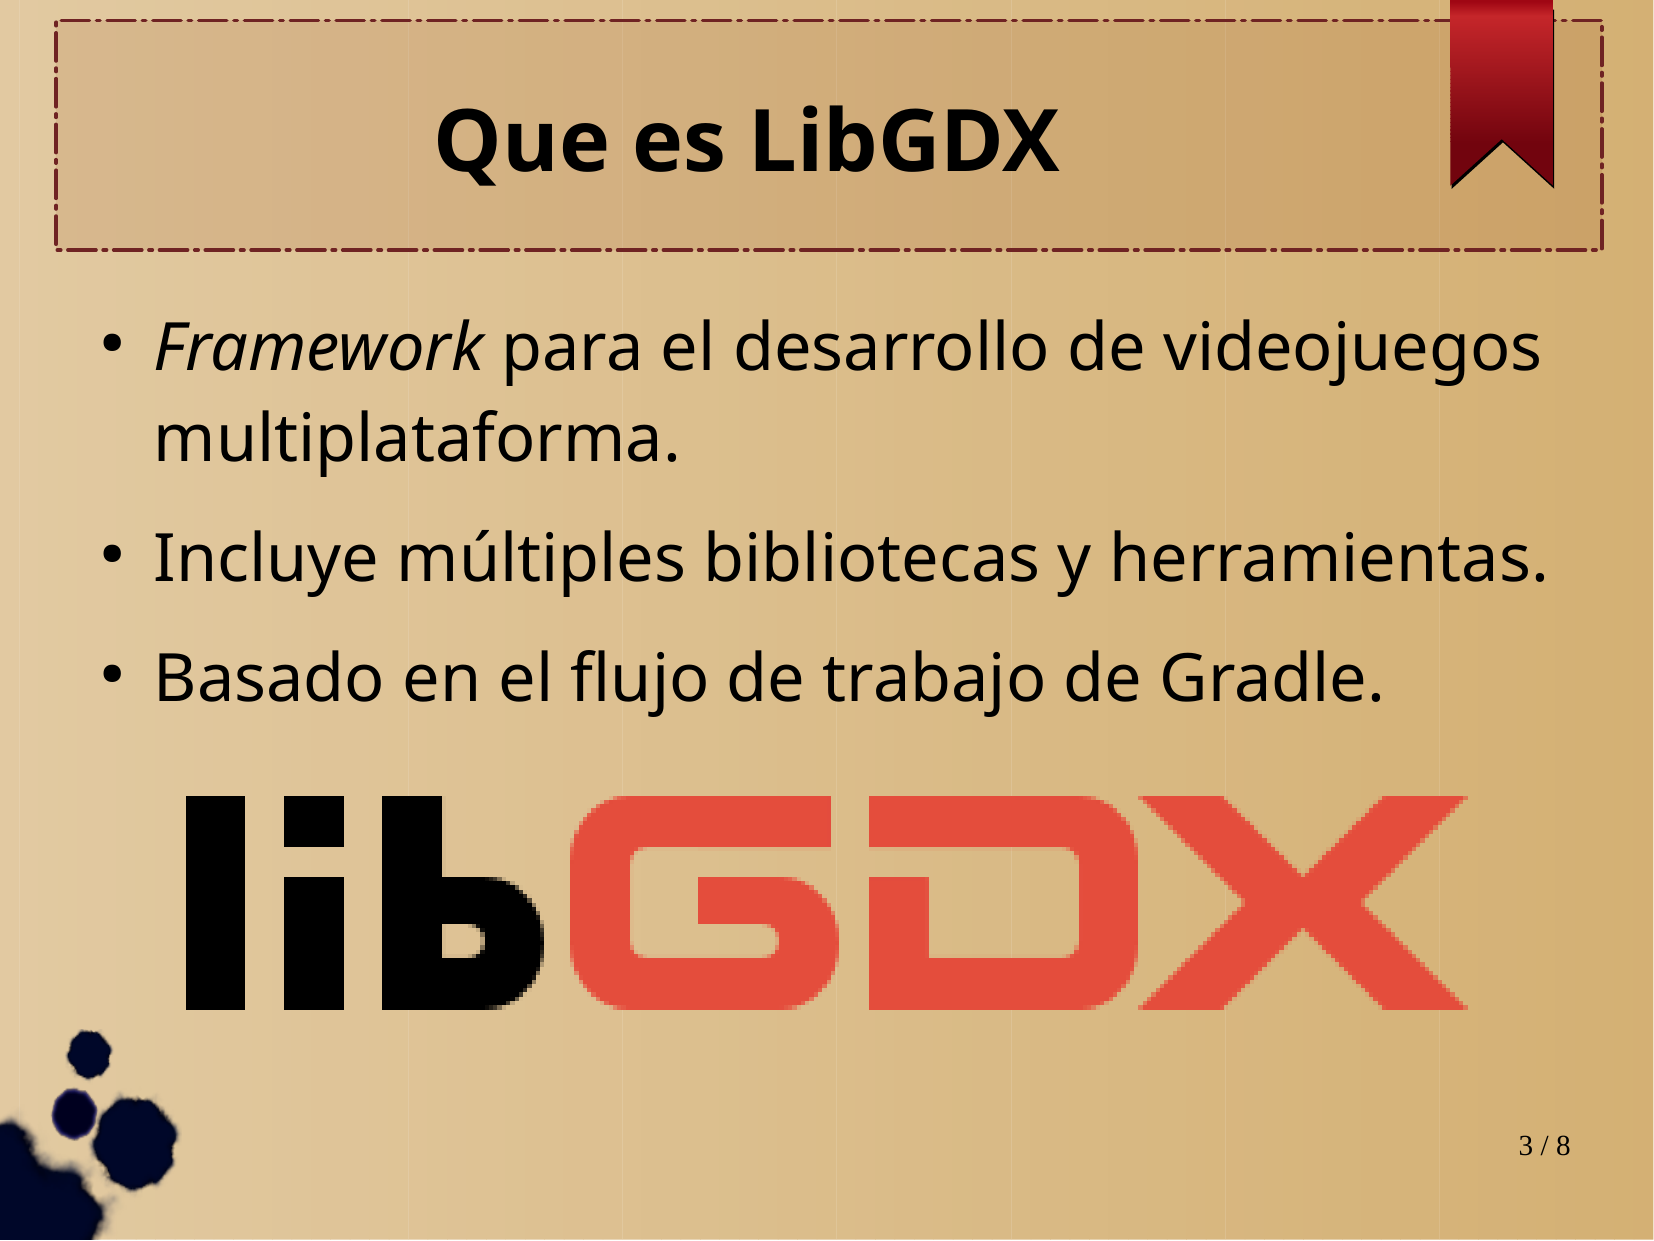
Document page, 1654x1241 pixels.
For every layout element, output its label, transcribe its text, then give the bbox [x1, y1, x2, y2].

list Framework para el desarrollo de videojuegos multiplataforma. Incluye múltiples bibliotecas y herramientas. Basado en el flujo de trabajo de Gradle. [82, 299, 1571, 1019]
picture [186, 796, 1468, 1010]
title Que es LibGDX [82, 47, 1412, 229]
